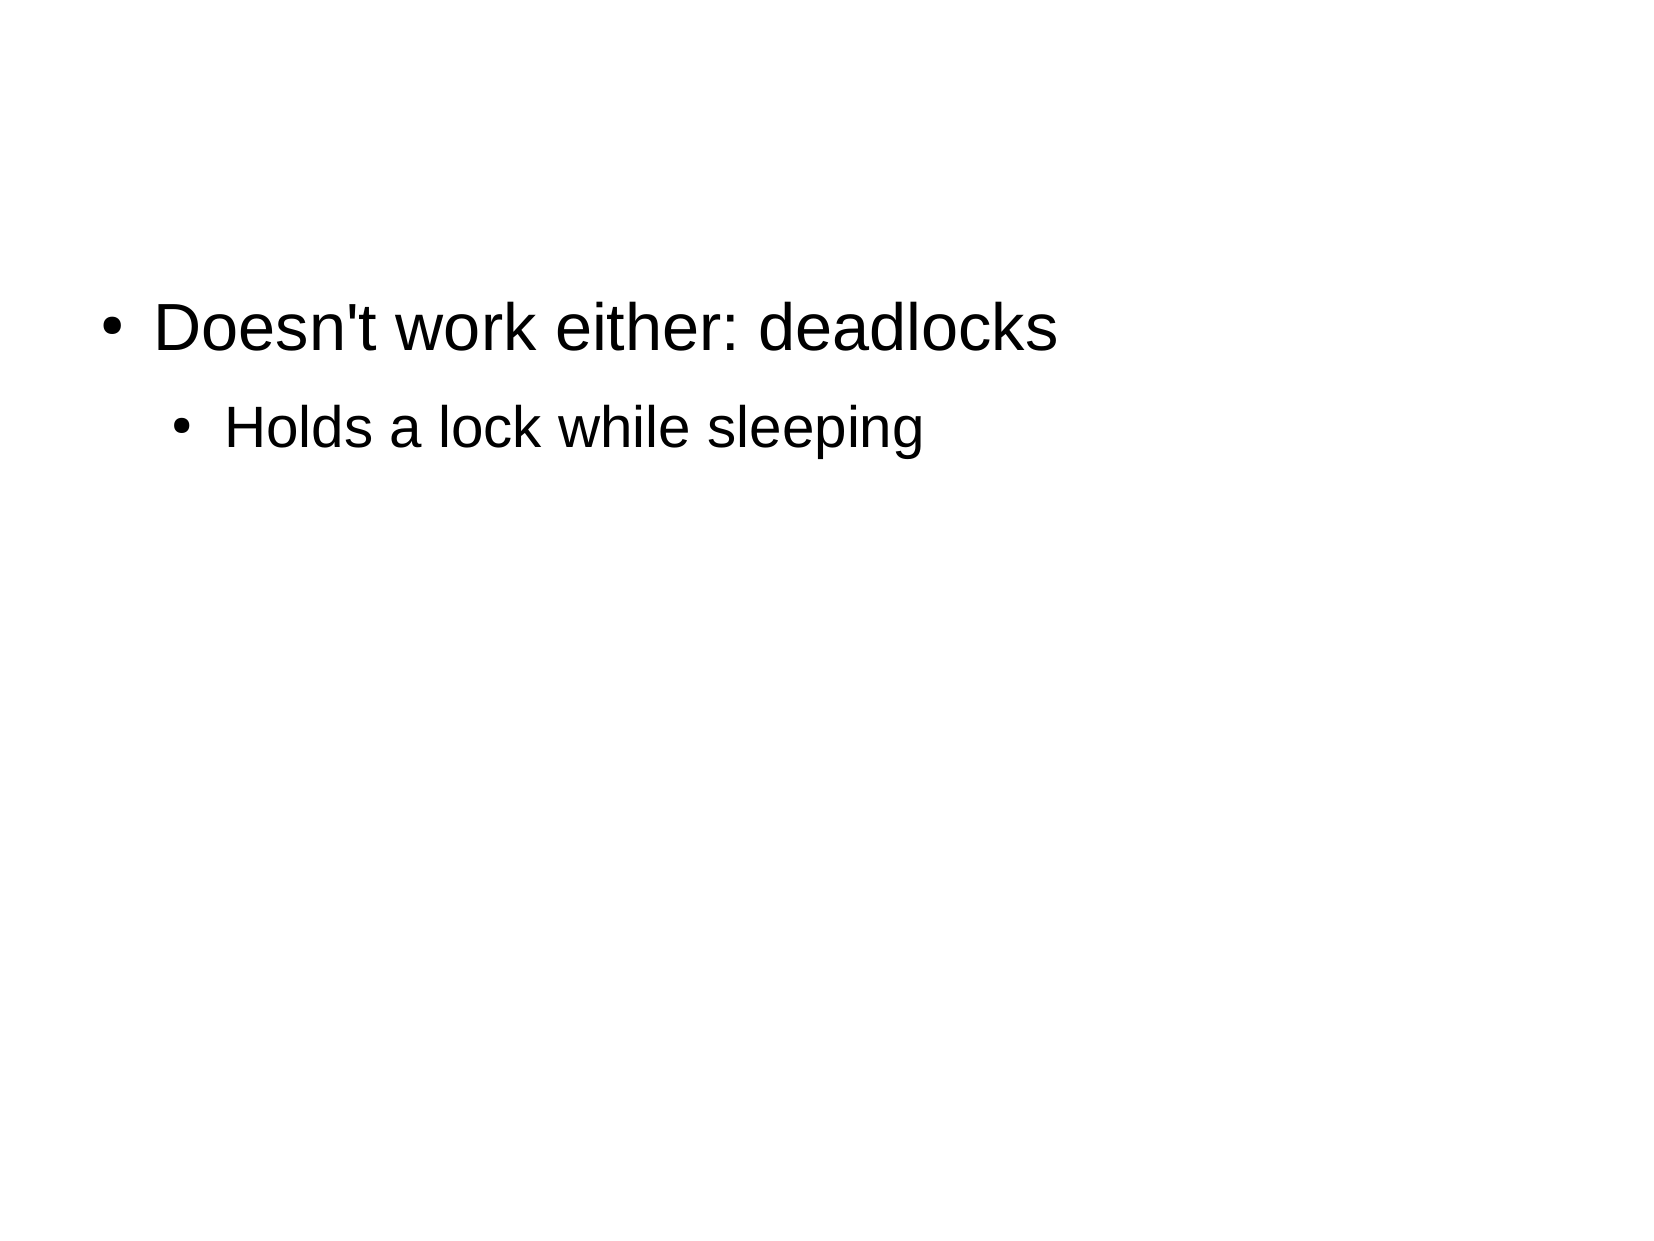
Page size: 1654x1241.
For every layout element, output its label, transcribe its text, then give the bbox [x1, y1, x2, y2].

list Doesn't work either: deadlocks Holds a lock while sleeping [82, 290, 1571, 1010]
